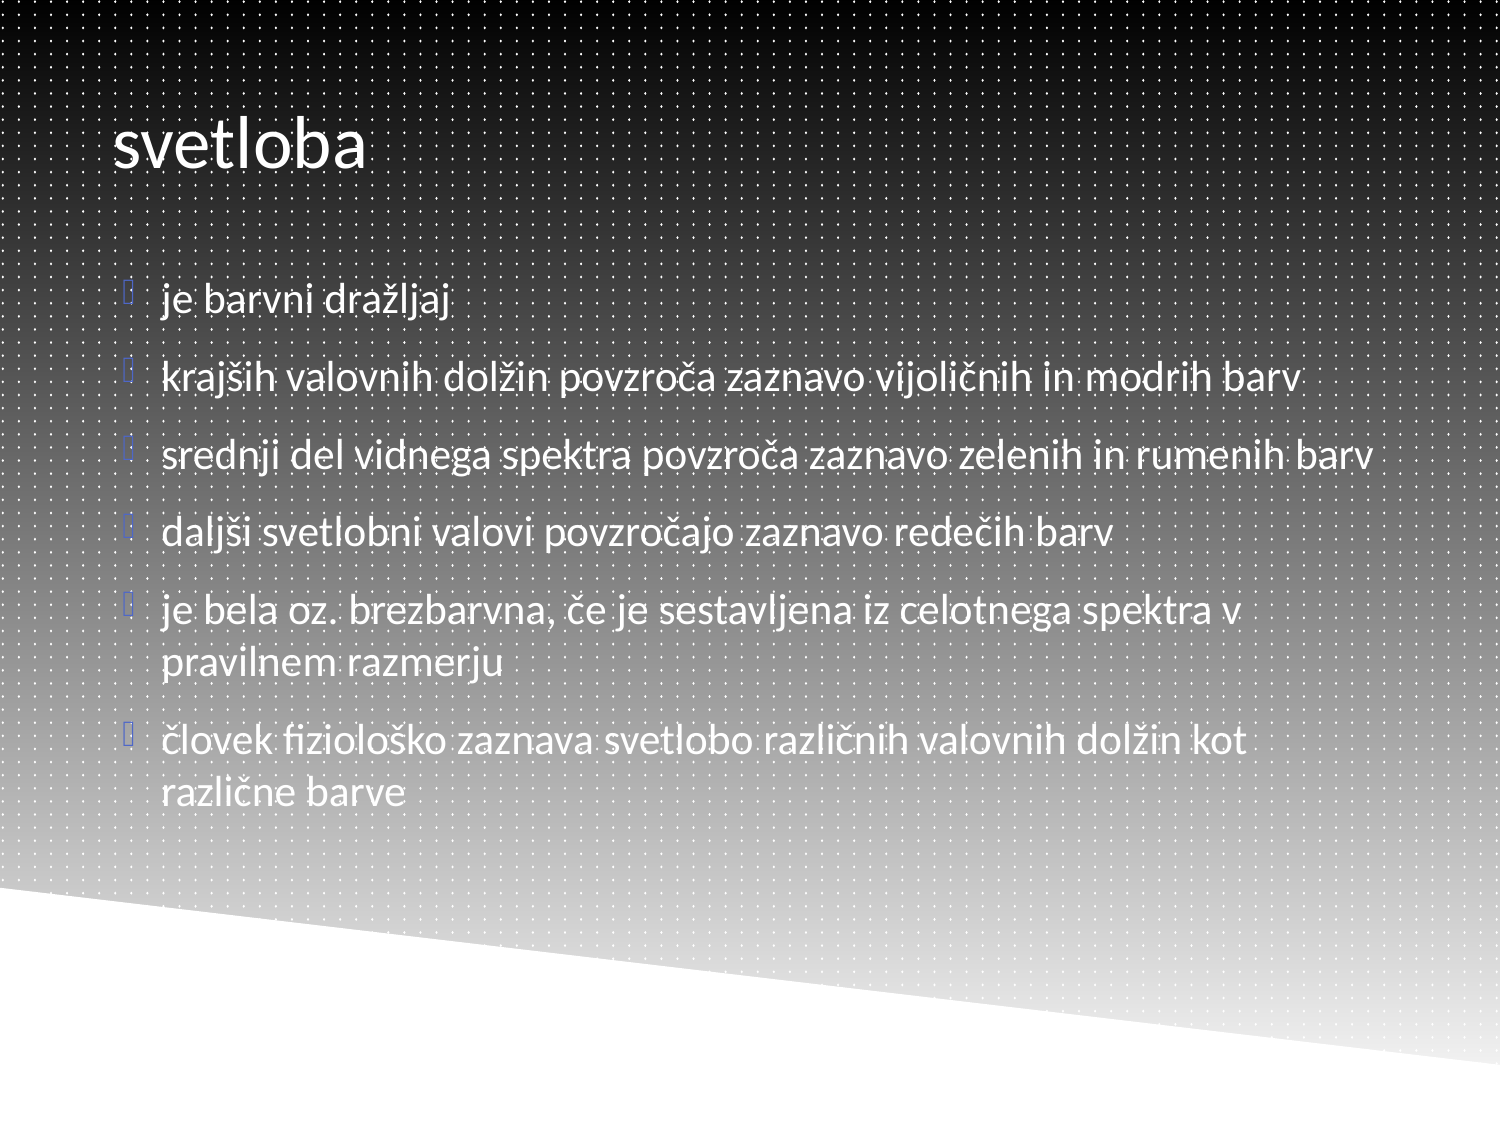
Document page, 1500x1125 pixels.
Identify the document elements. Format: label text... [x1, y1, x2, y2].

title svetloba [112, 45, 1388, 233]
list je barvni dražljaj krajših valovnih dolžin povzroča zaznavo vijoličnih in modrih barv srednji del vidnega spektra povzroča zaznavo zelenih in rumenih barv daljši svetlobni valovi povzročajo zaznavo redečih barv je bela oz. brezbarvna, če je sestavljena iz celotnega spektra v pravilnem razmerju človek fiziološko zaznava svetlobo različnih valovnih dolžin kot različne barve [112, 262, 1388, 875]
